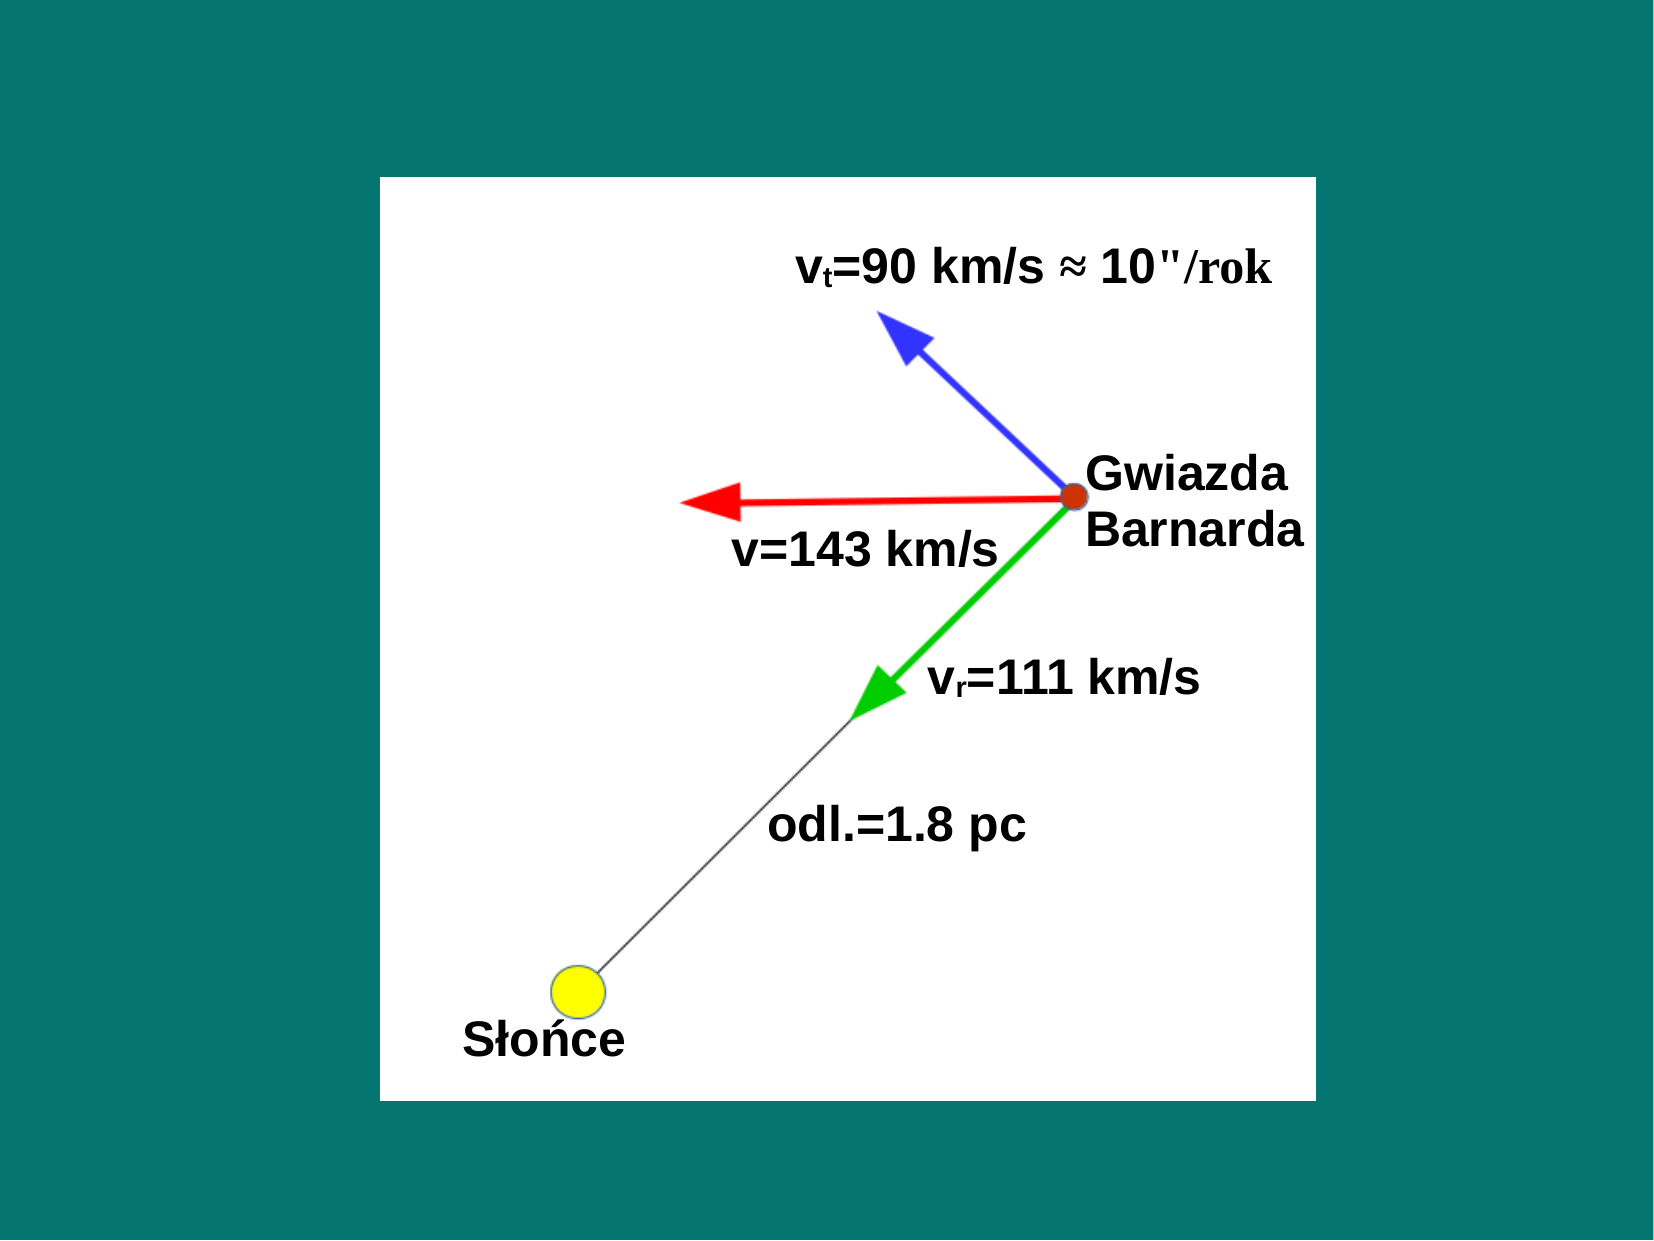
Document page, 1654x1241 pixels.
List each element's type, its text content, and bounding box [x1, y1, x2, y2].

text_box Słońce [447, 1003, 642, 1075]
picture [380, 177, 1316, 1101]
text_box vt=90 km/s ≈ 10"/rok [780, 231, 1288, 319]
text_box Gwiazda Barnarda [1070, 437, 1320, 565]
text_box vr=111 km/s [913, 641, 1218, 729]
text_box v=143 km/s [716, 513, 1015, 585]
text_box odl.=1.8 pc [752, 788, 1043, 860]
